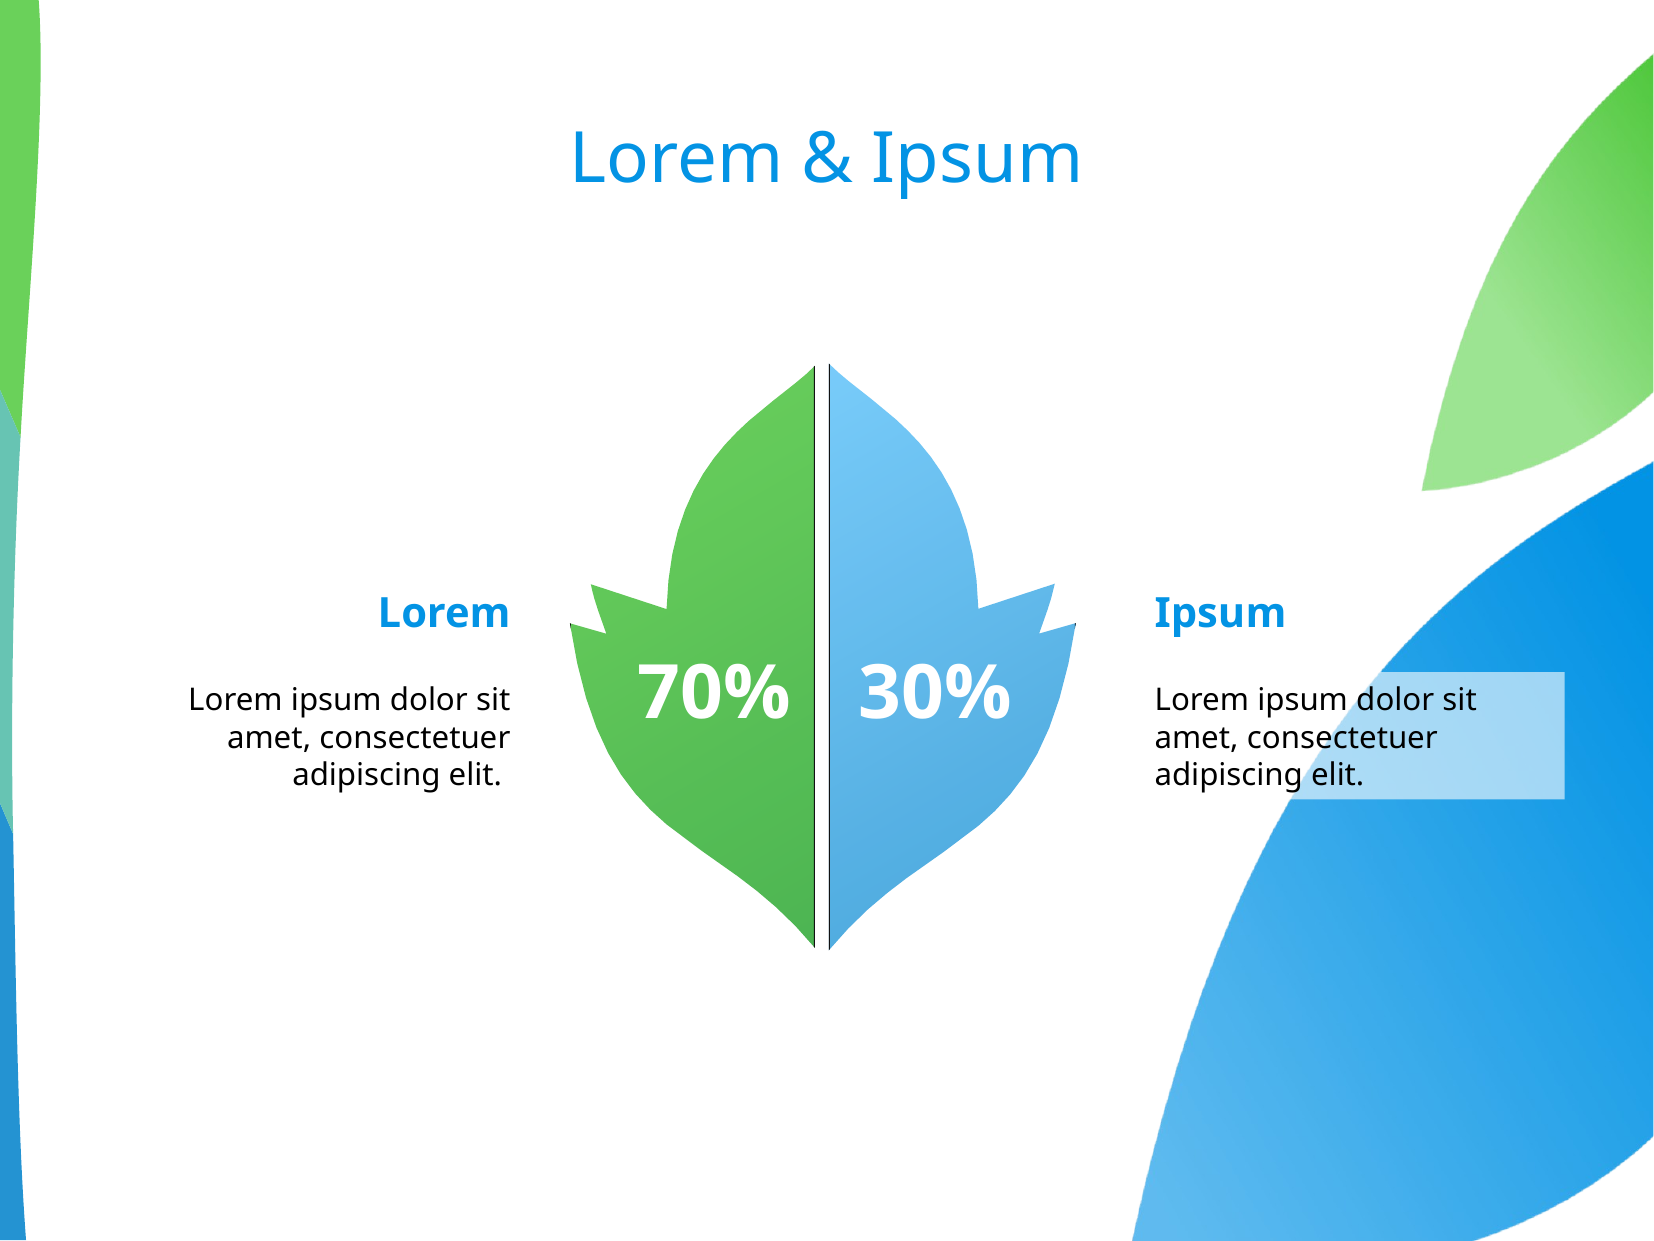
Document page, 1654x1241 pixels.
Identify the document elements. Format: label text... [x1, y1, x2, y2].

text_box Lorem & Ipsum [0, 104, 1654, 204]
text_box 30% [843, 636, 1053, 742]
text_box Lorem ipsum dolor sit amet, consectetuer adipiscing elit. [117, 672, 526, 800]
picture [1133, 204, 1654, 1240]
text_box [569, 365, 815, 948]
picture [1133, 54, 1654, 104]
text_box Lorem ipsum dolor sit amet, consectetuer adipiscing elit. [1139, 672, 1565, 800]
text_box 70% [615, 636, 806, 742]
text_box Ipsum [1139, 578, 1590, 644]
text_box [828, 363, 1076, 951]
text_box Lorem [75, 578, 526, 644]
